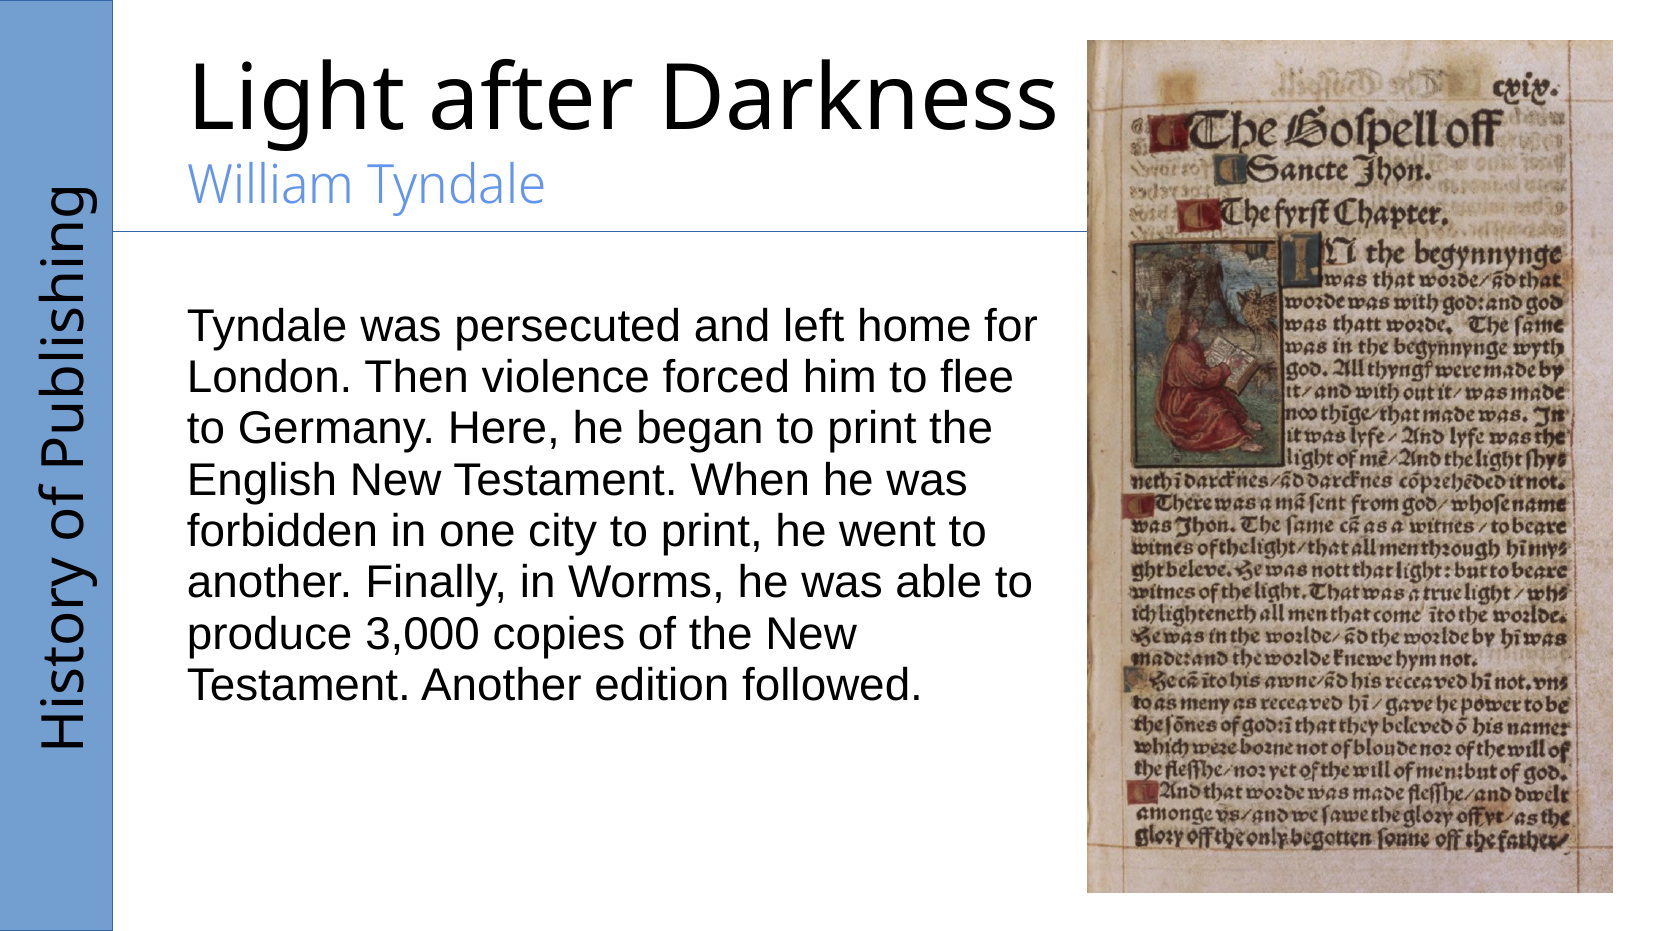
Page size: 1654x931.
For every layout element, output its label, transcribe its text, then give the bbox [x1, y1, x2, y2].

title William Tyndale [187, 125, 1087, 231]
text_box Tyndale was persecuted and left home for London. Then violence forced him to flee to Germany. Here, he began to print the English New Testament. When he was forbidden in one city to print, he went to another. Finally, in Worms, he was able to produce 3,000 copies of the New Testament. Another edition followed. [186, 300, 1051, 863]
title William Tyndale [187, 232, 1087, 239]
title Light after Darkness [187, 33, 1571, 125]
text_box History of Publishing [13, 37, 105, 901]
text_box [0, 0, 113, 931]
picture [1087, 40, 1613, 893]
